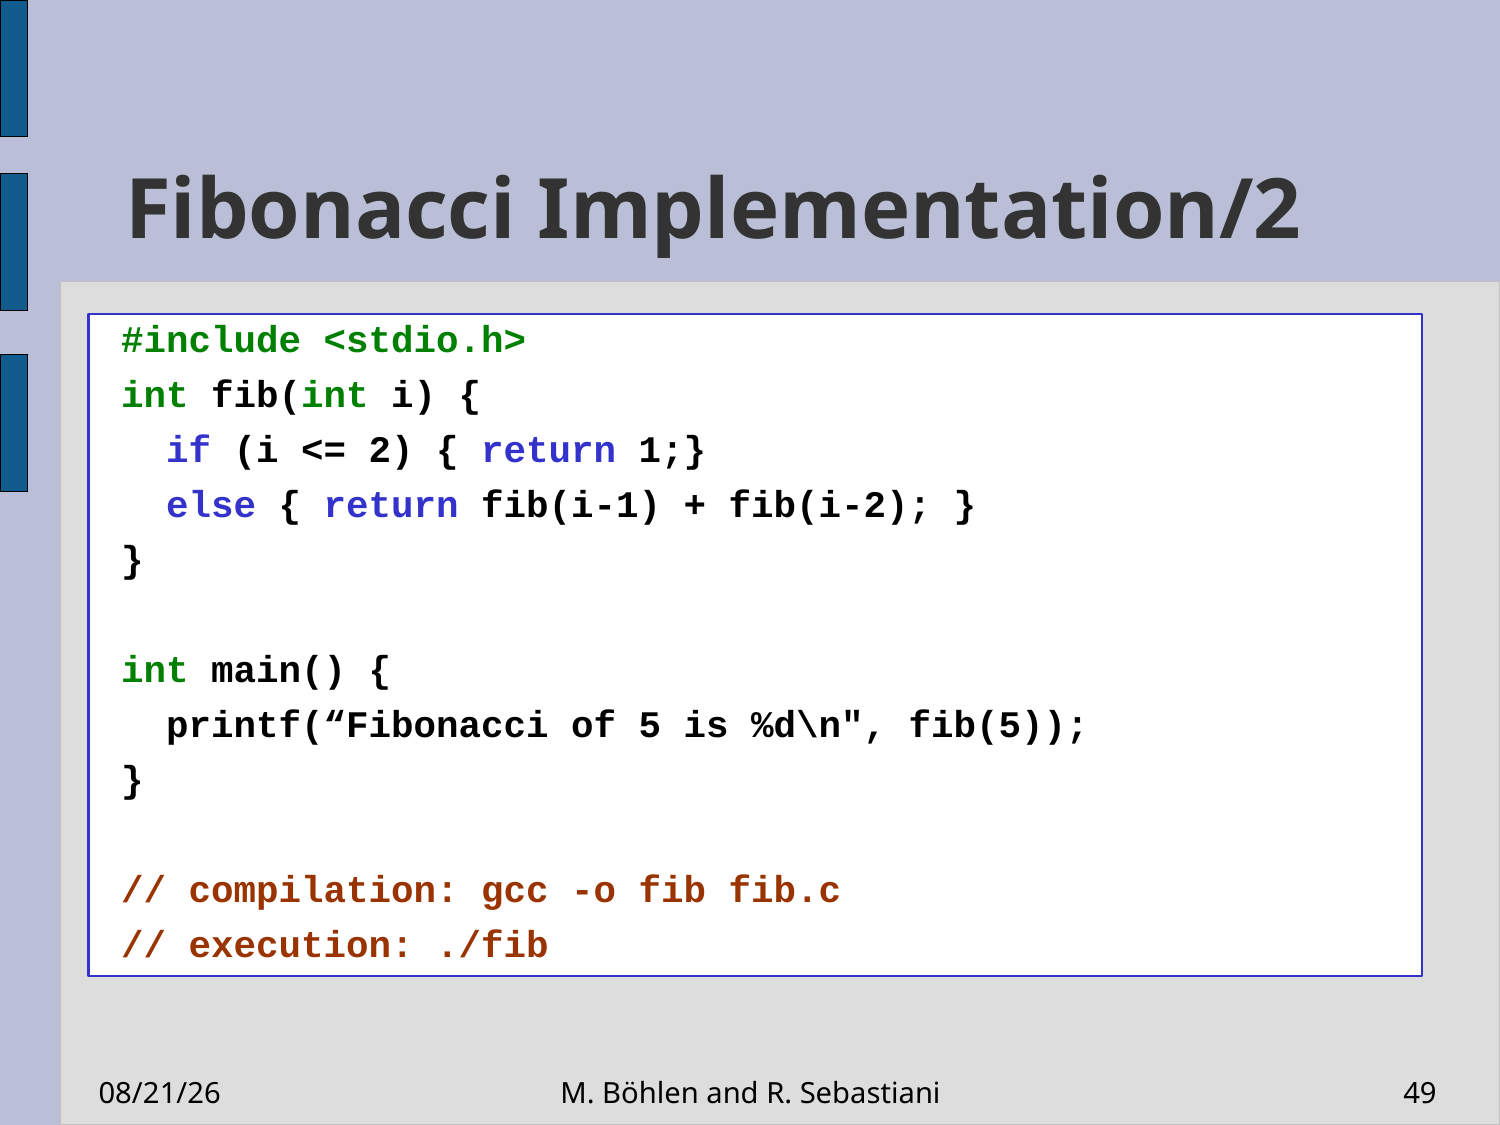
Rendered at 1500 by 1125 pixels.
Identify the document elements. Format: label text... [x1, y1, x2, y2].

title Fibonacci Implementation/2 [110, 67, 1392, 271]
list #include <stdio.h> int fib(int i) { if (i <= 2) { return 1;} else { return fib(i-1) + fib(i-2); } } int main() { printf(“Fibonacci of 5 is %d\n", fib(5)); } // compilation: gcc -o fib fib.c // execution: ./fib [88, 313, 1423, 977]
